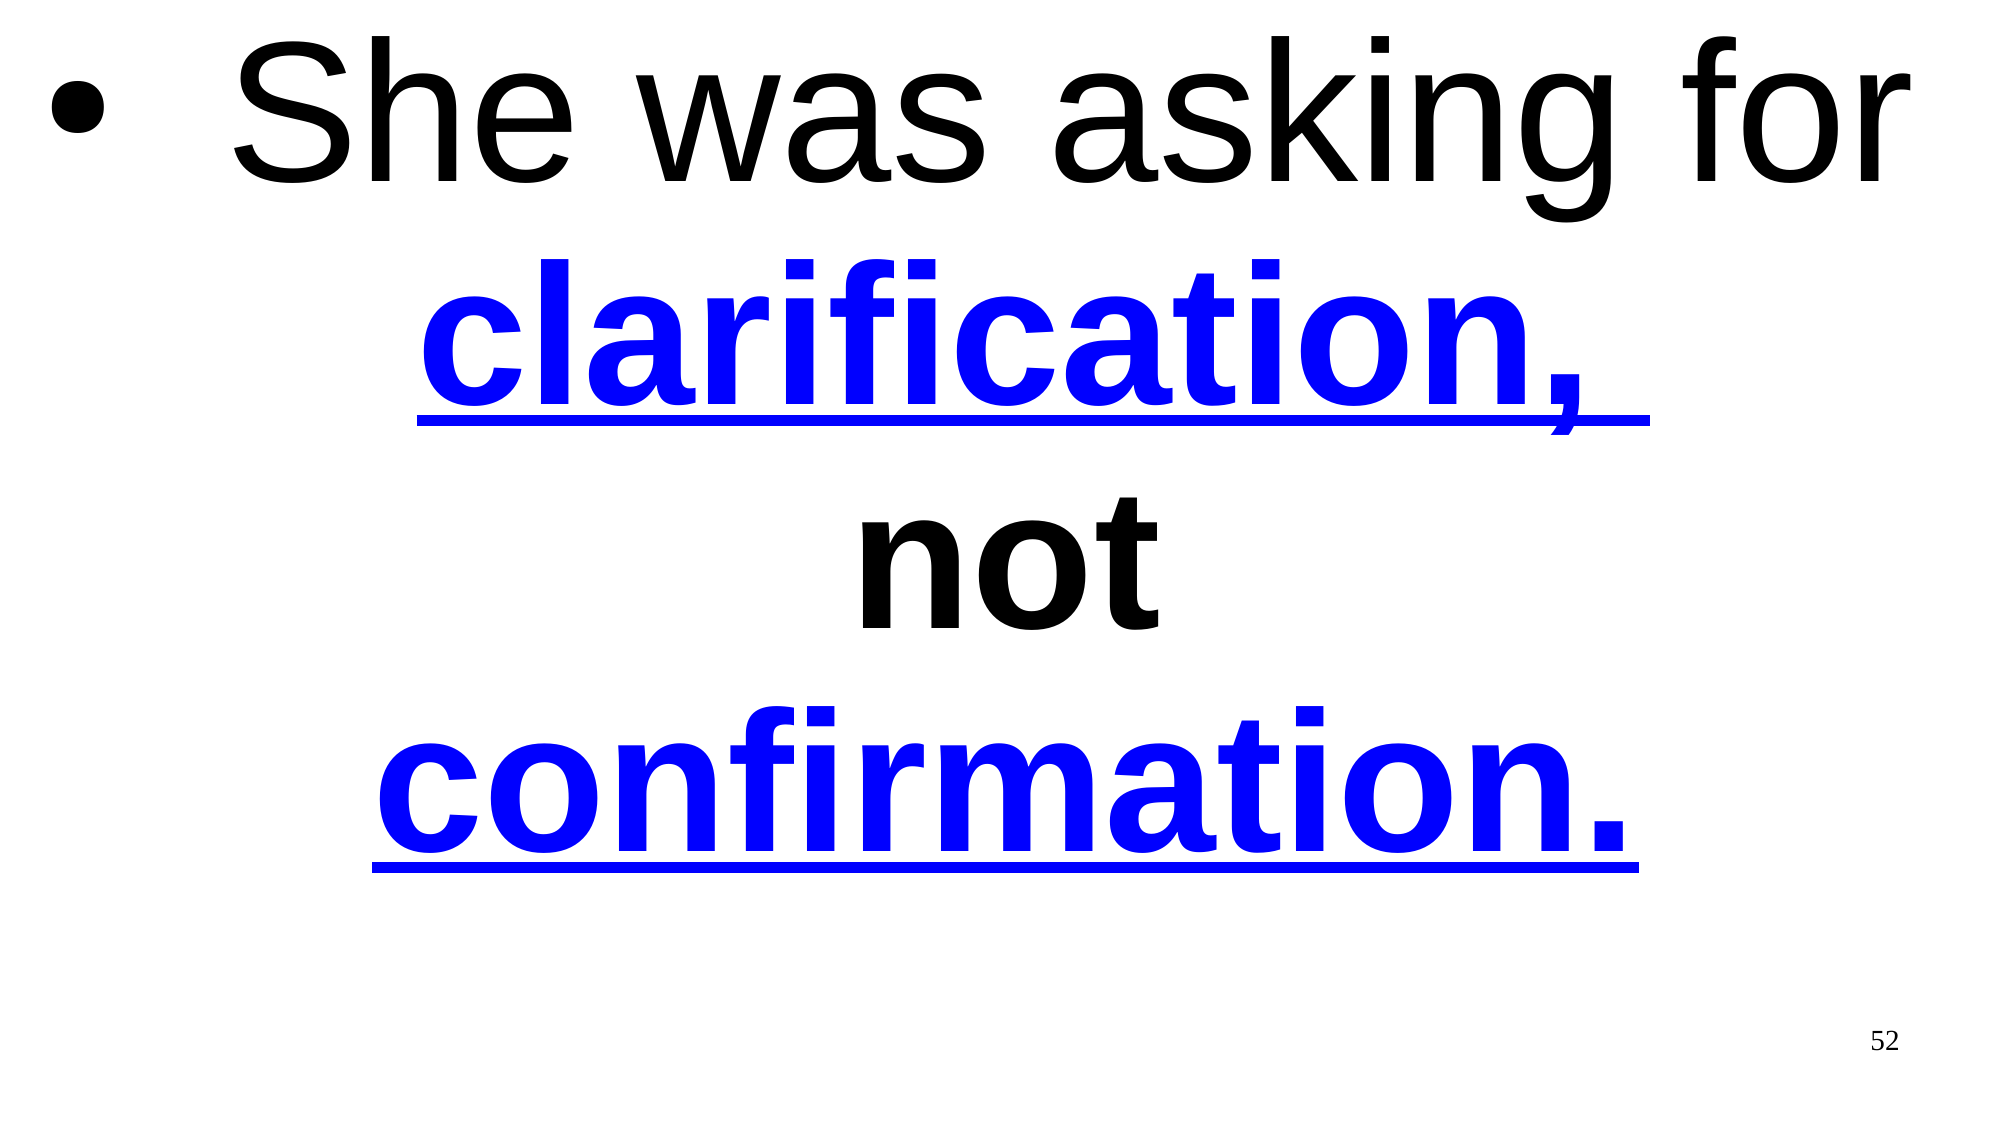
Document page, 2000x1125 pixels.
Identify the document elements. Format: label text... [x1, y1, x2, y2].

list She was asking for clarification, not confirmation. [0, 0, 1996, 1123]
